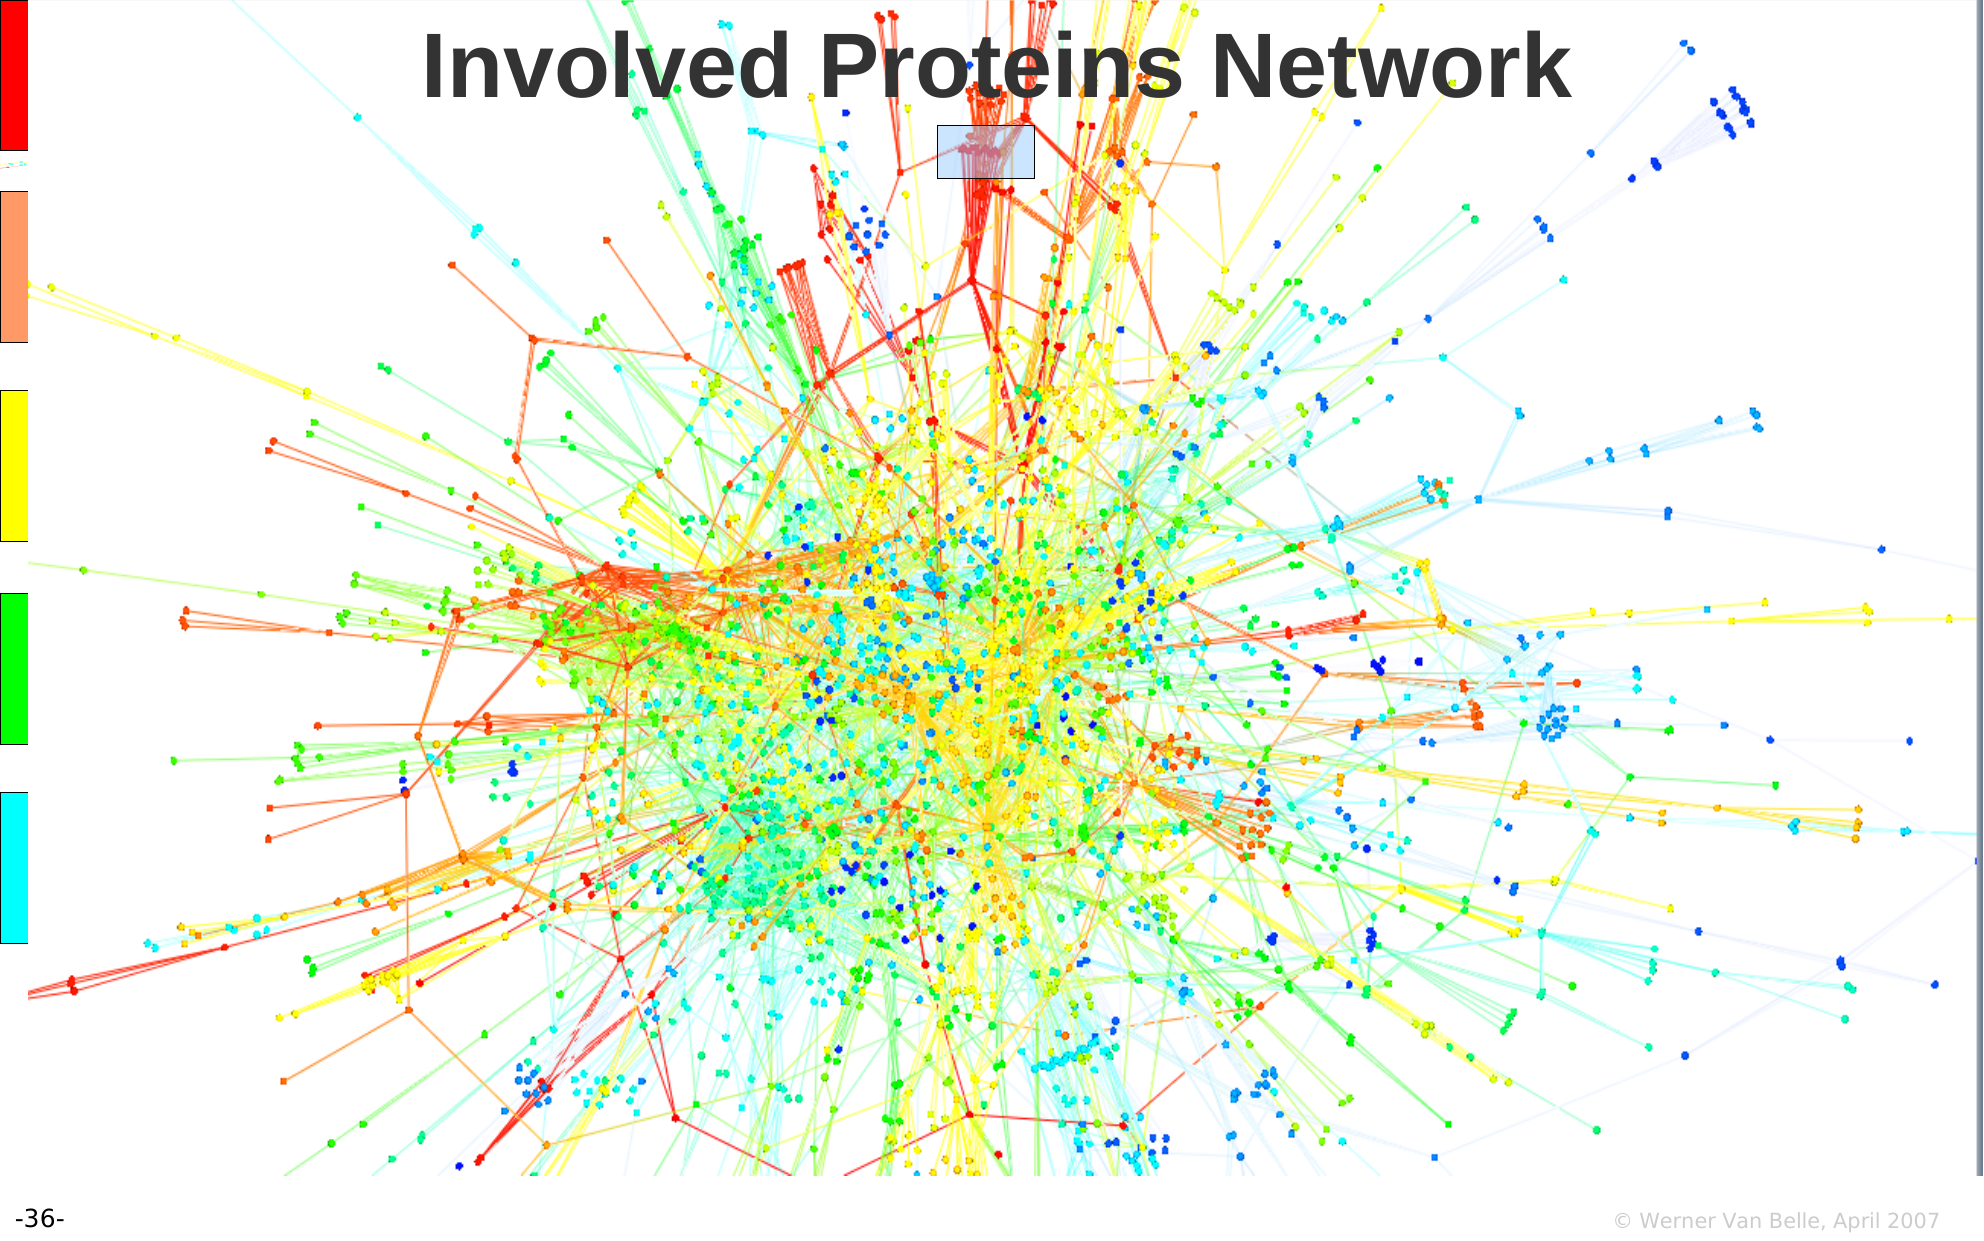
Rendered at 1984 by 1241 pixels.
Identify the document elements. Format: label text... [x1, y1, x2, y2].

title Involved Proteins Network [150, 0, 1845, 133]
text_box [937, 125, 1035, 179]
picture [28, 0, 1983, 1176]
